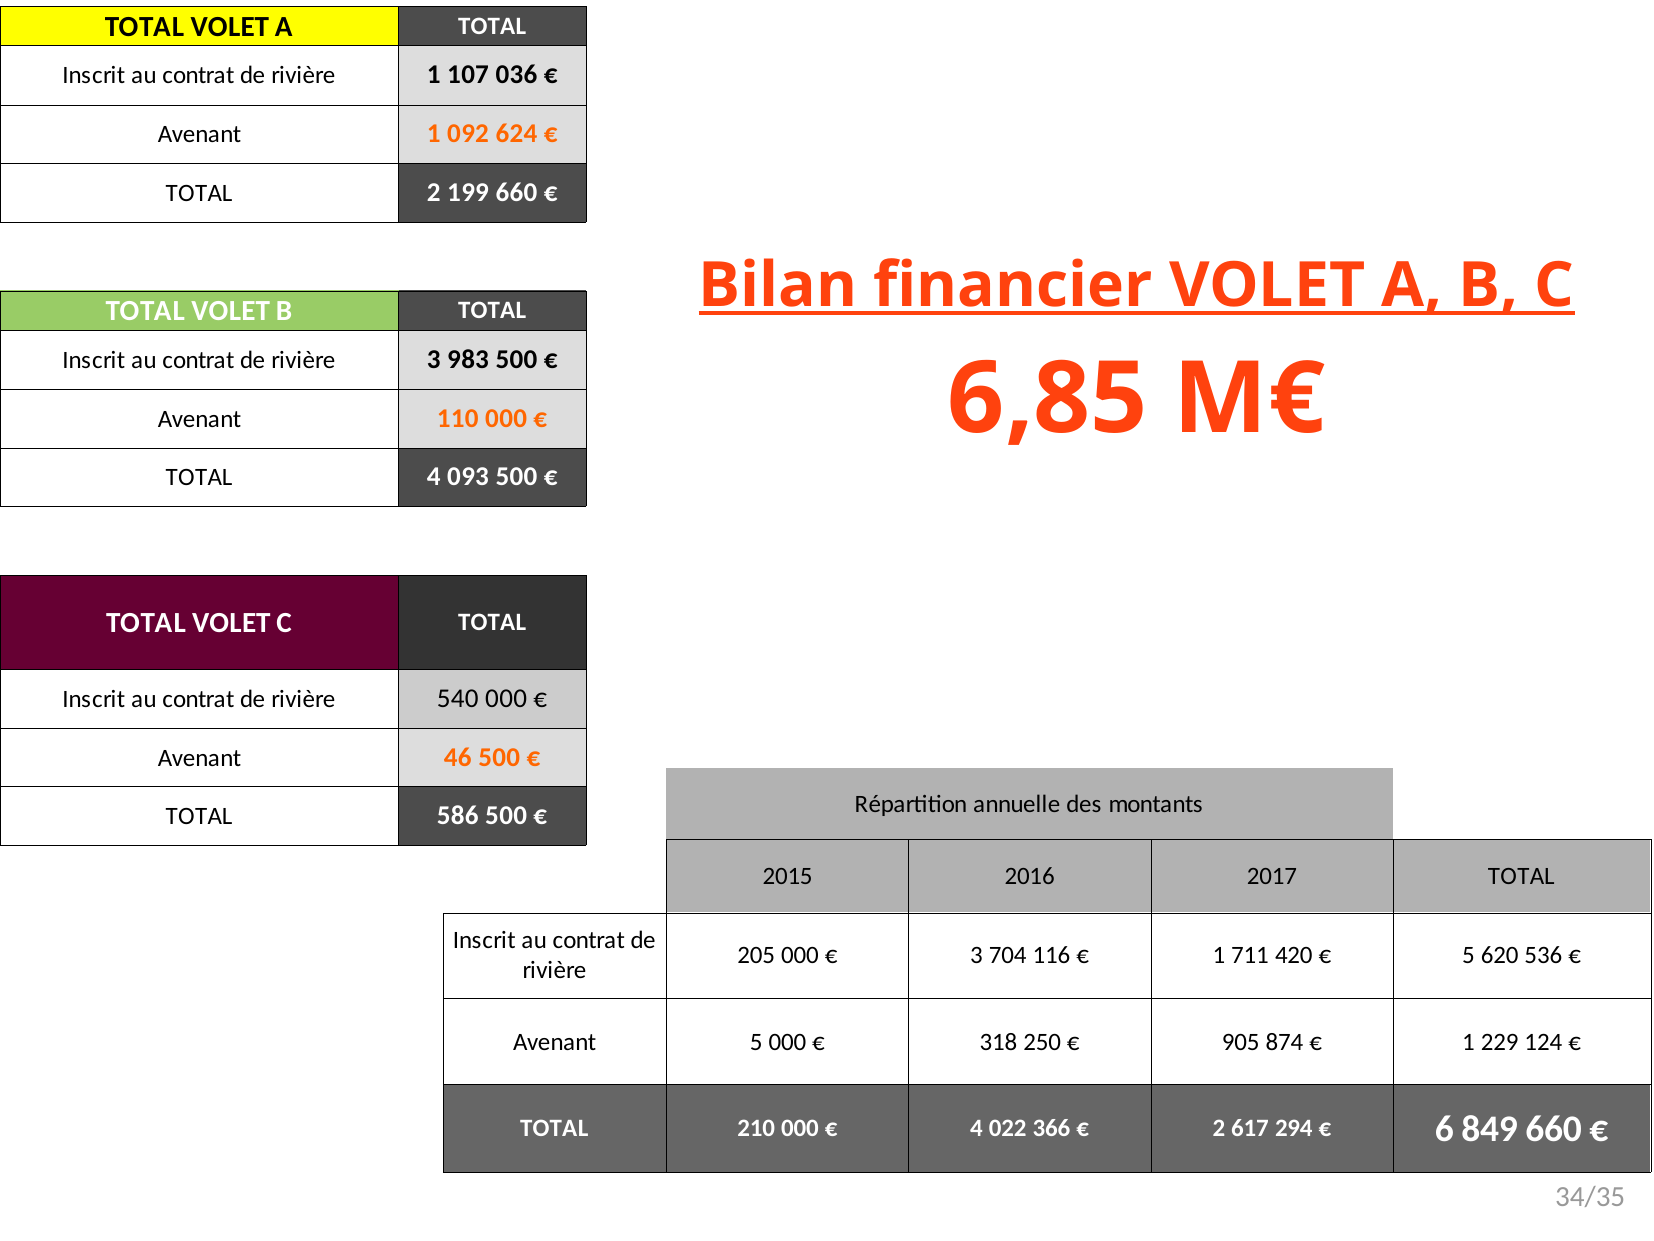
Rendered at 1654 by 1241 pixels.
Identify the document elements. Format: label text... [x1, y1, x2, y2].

text_box Bilan financier VOLET A, B, C 6,85 M€ [649, 231, 1625, 497]
picture [0, 0, 1653, 1174]
